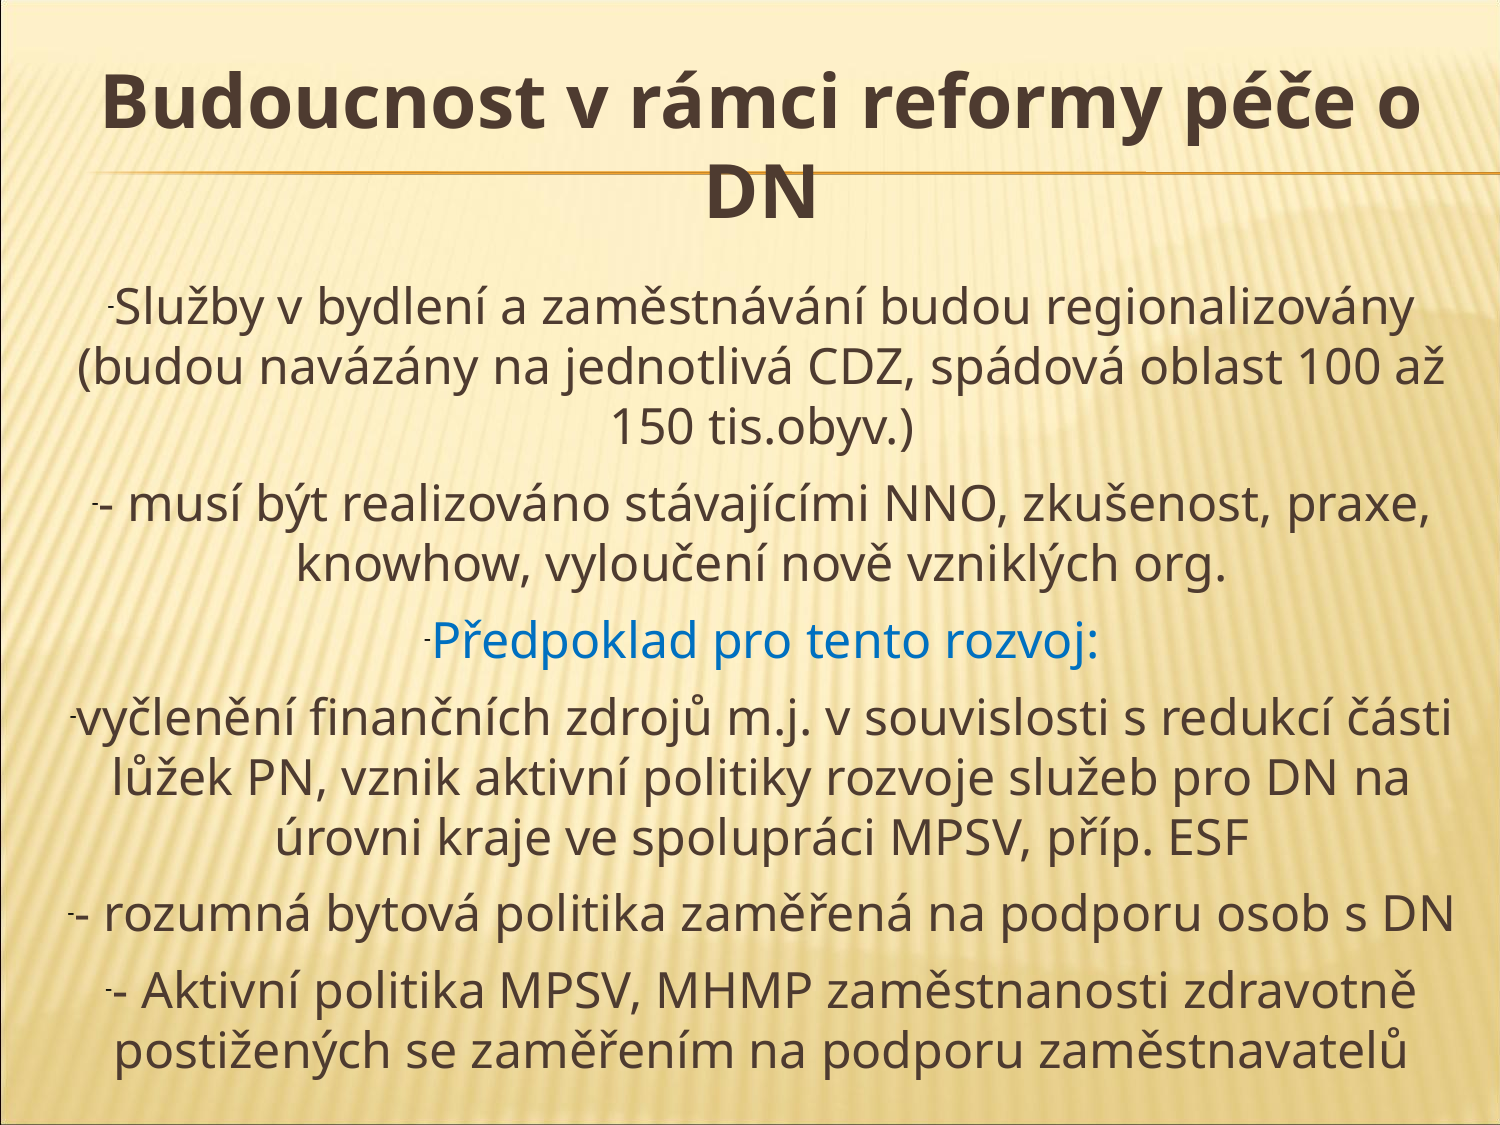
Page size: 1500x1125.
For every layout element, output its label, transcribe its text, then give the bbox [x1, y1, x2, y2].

title Budoucnost v rámci reformy péče o DN [50, 44, 1474, 243]
subtitle Služby v bydlení a zaměstnávání budou regionalizovány (budou navázány na jednotlivá CDZ, spádová oblast 100 až 150 tis.obyv.) - musí být realizováno stávajícími NNO, zkušenost, praxe, knowhow, vyloučení nově vzniklých org. Předpoklad pro tento rozvoj: vyčlenění finančních zdrojů m.j. v souvislosti s redukcí části lůžek PN, vznik aktivní politiky rozvoje služeb pro DN na úrovni kraje ve spolupráci MPSV, příp. ESF - rozumná bytová politika zaměřená na podporu osob s DN - Aktivní politika MPSV, MHMP zaměstnanosti zdravotně postižených se zaměřením na podporu zaměstnavatelů [50, 271, 1474, 1083]
